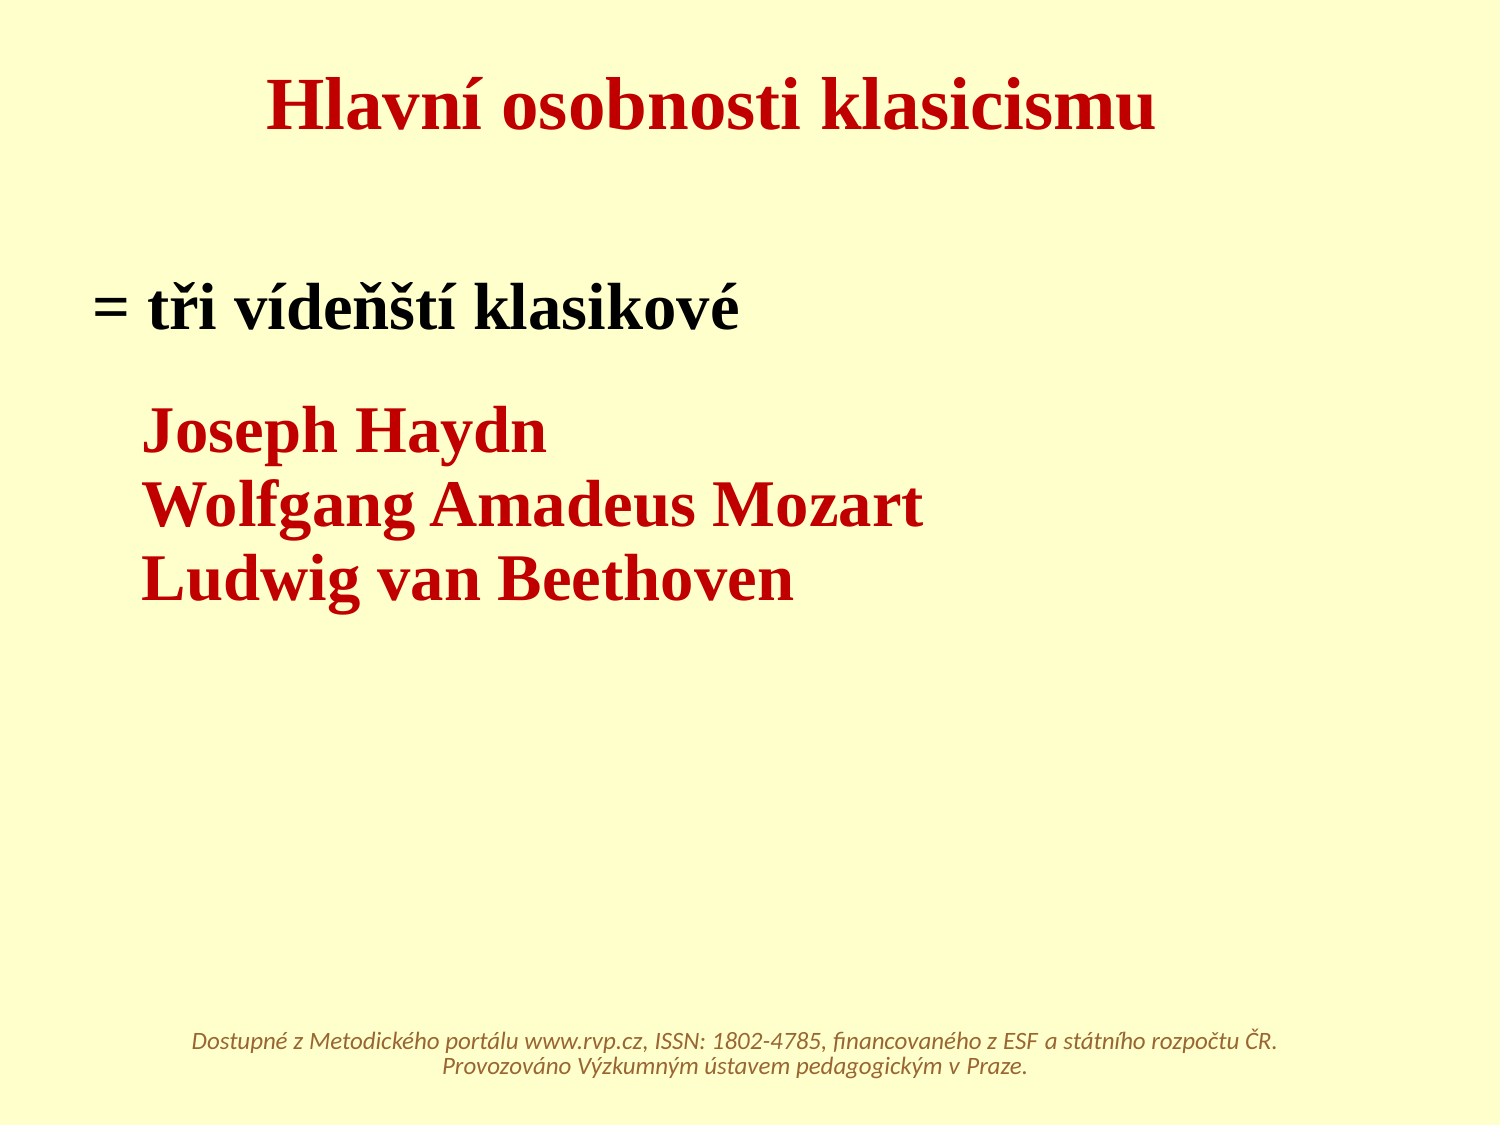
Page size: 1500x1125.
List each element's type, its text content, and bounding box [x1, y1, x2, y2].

text_box Hlavní osobnosti klasicismu [251, 54, 1174, 154]
text_box Joseph Haydn Wolfgang Amadeus Mozart Ludwig van Beethoven [76, 385, 1500, 623]
text_box Dostupné z Metodického portálu www.rvp.cz, ISSN: 1802-4785, financovaného z ESF a státního rozpočtu ČR. Provozováno Výzkumným ústavem pedagogickým v Praze. [171, 1023, 1300, 1089]
text_box = tři vídeňští klasikové [77, 262, 756, 352]
